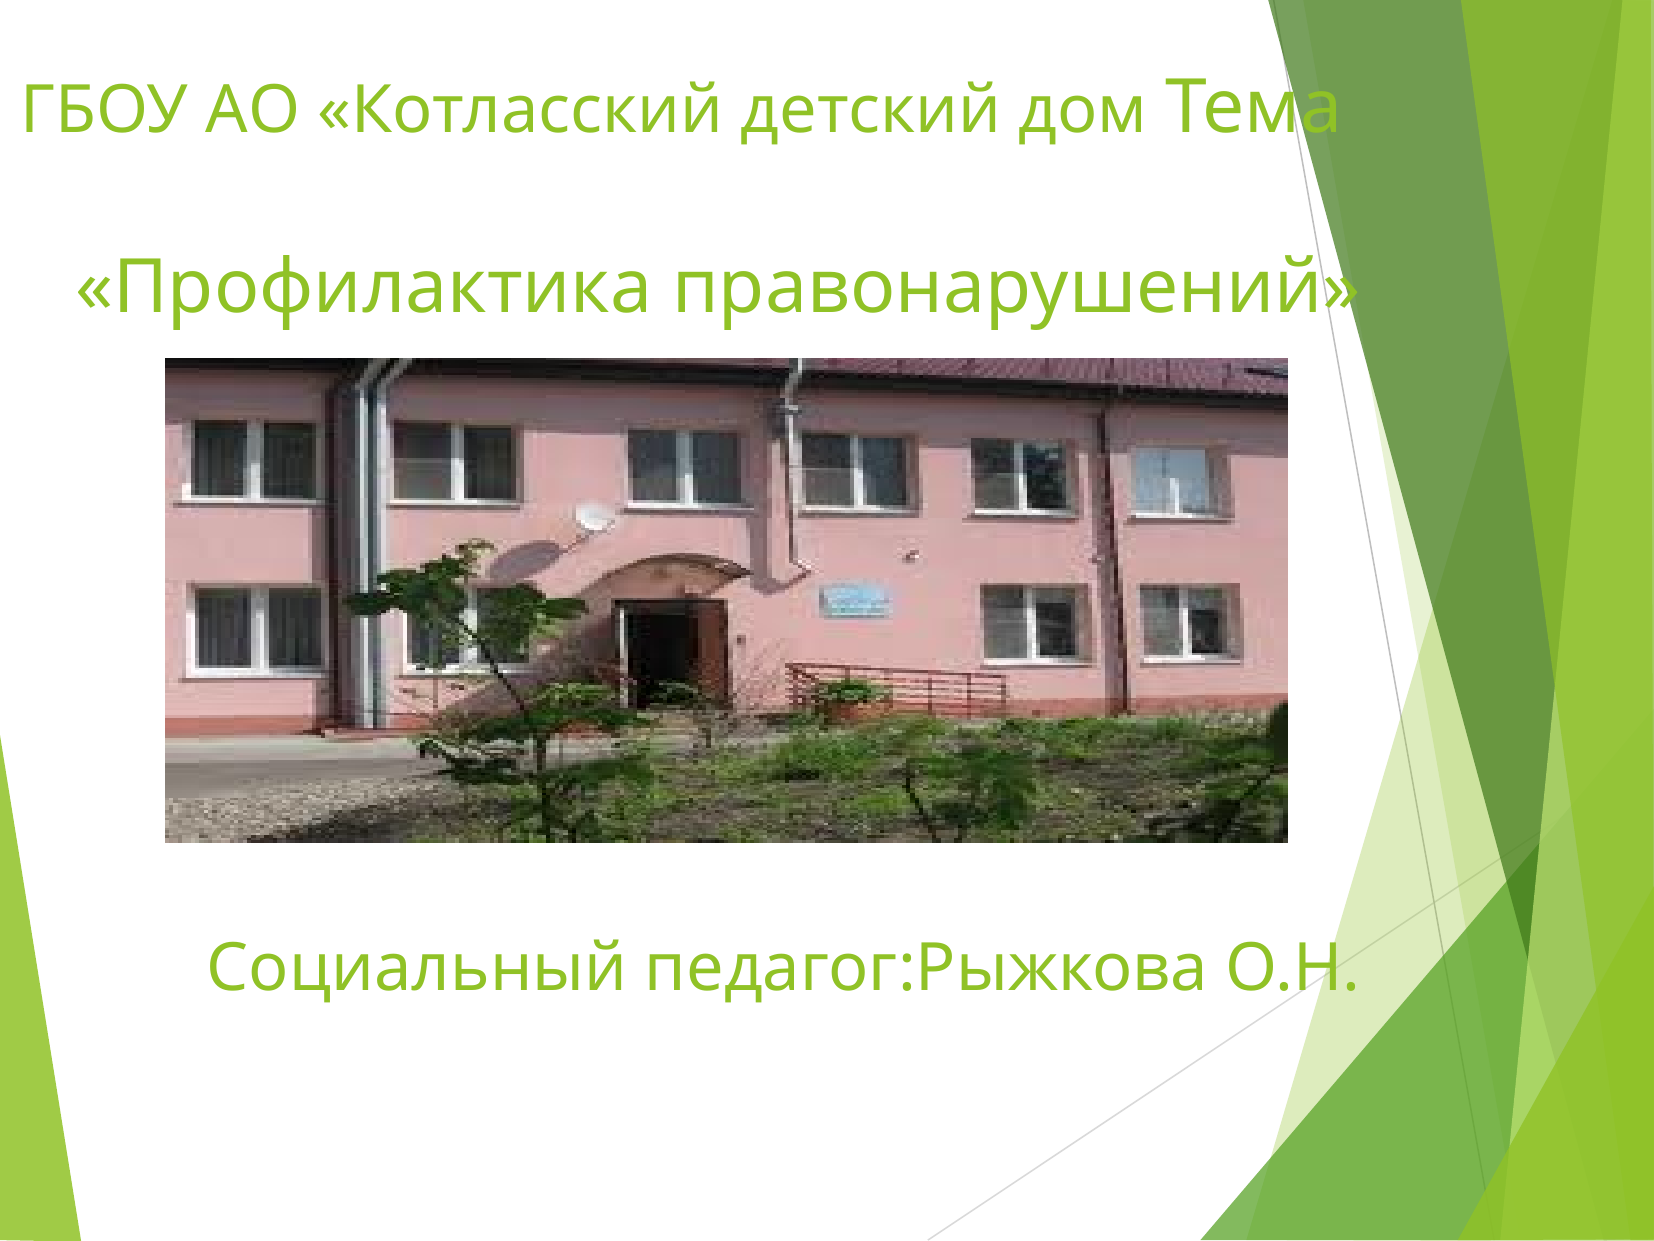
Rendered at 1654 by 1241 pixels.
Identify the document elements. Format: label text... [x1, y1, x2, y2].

picture [165, 358, 1288, 843]
title ГБОУ АО «Котласский детский дом Тема «Профилактика правонарушений» Социальный педагог:Рыжкова О.Н. [0, 50, 1383, 975]
